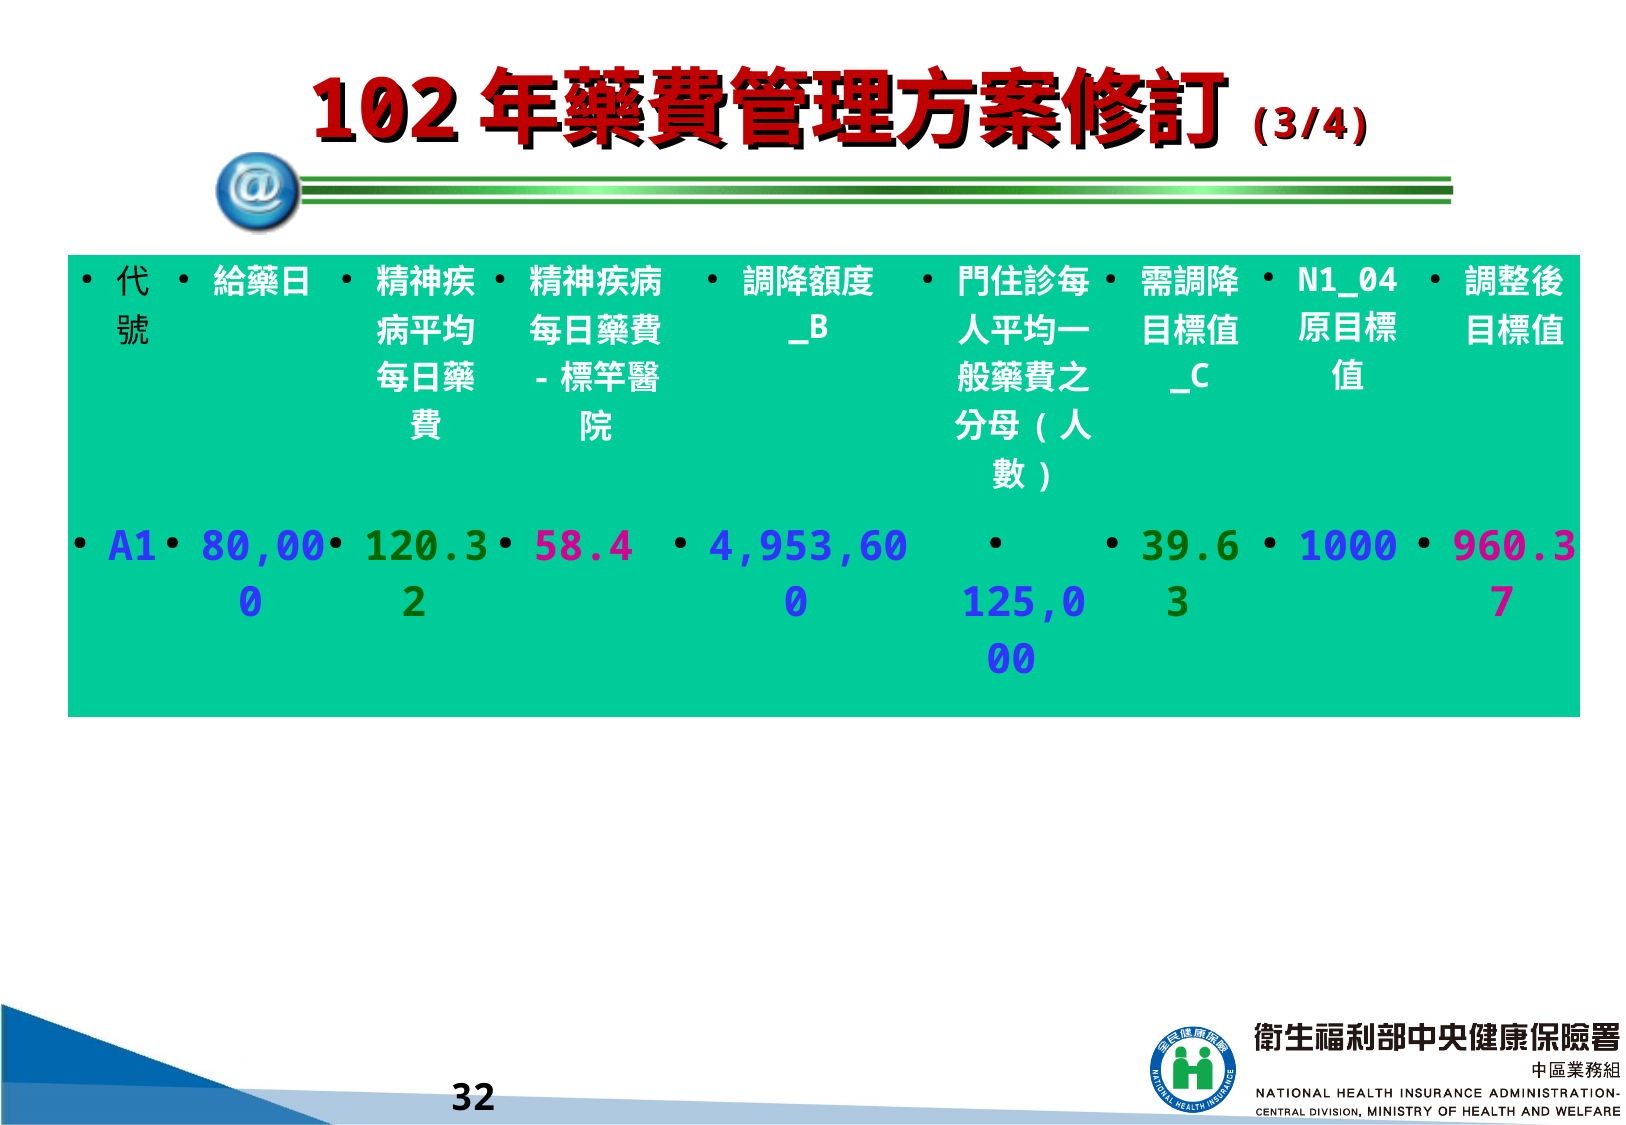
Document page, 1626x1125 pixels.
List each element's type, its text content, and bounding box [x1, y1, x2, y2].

table_cell 1000 [1247, 515, 1414, 717]
table_cell 39.63 [1098, 515, 1247, 717]
table_header 調整後 目標值 [1414, 255, 1580, 515]
table_header 門住診每人平均一般藥費之分母(人數) [914, 255, 1098, 515]
table_header 精神疾病平均 每日藥費 [328, 255, 489, 515]
table_header N1_04 原目標值 [1247, 255, 1414, 515]
table_header 調降額度 _B [668, 255, 914, 515]
table_cell 58.4 [489, 515, 668, 717]
table_header 精神疾病 每日藥費 -標竿醫院 [489, 255, 668, 515]
table_header 代號 [68, 255, 163, 515]
text_box [435, 1065, 815, 1125]
table_cell 960.37 [1414, 515, 1580, 717]
table_cell A1 [68, 515, 163, 717]
table_cell 4,953,600 [668, 515, 914, 717]
table_header 需調降 目標值 _C [1098, 255, 1247, 515]
title 102年藥費管理方案修訂(3/4) [292, 10, 1562, 198]
table_header 給藥日 [163, 255, 328, 515]
table_cell 125,000 [914, 515, 1098, 717]
table_cell 80,000 [163, 515, 328, 717]
table_cell 120.32 [328, 515, 489, 717]
